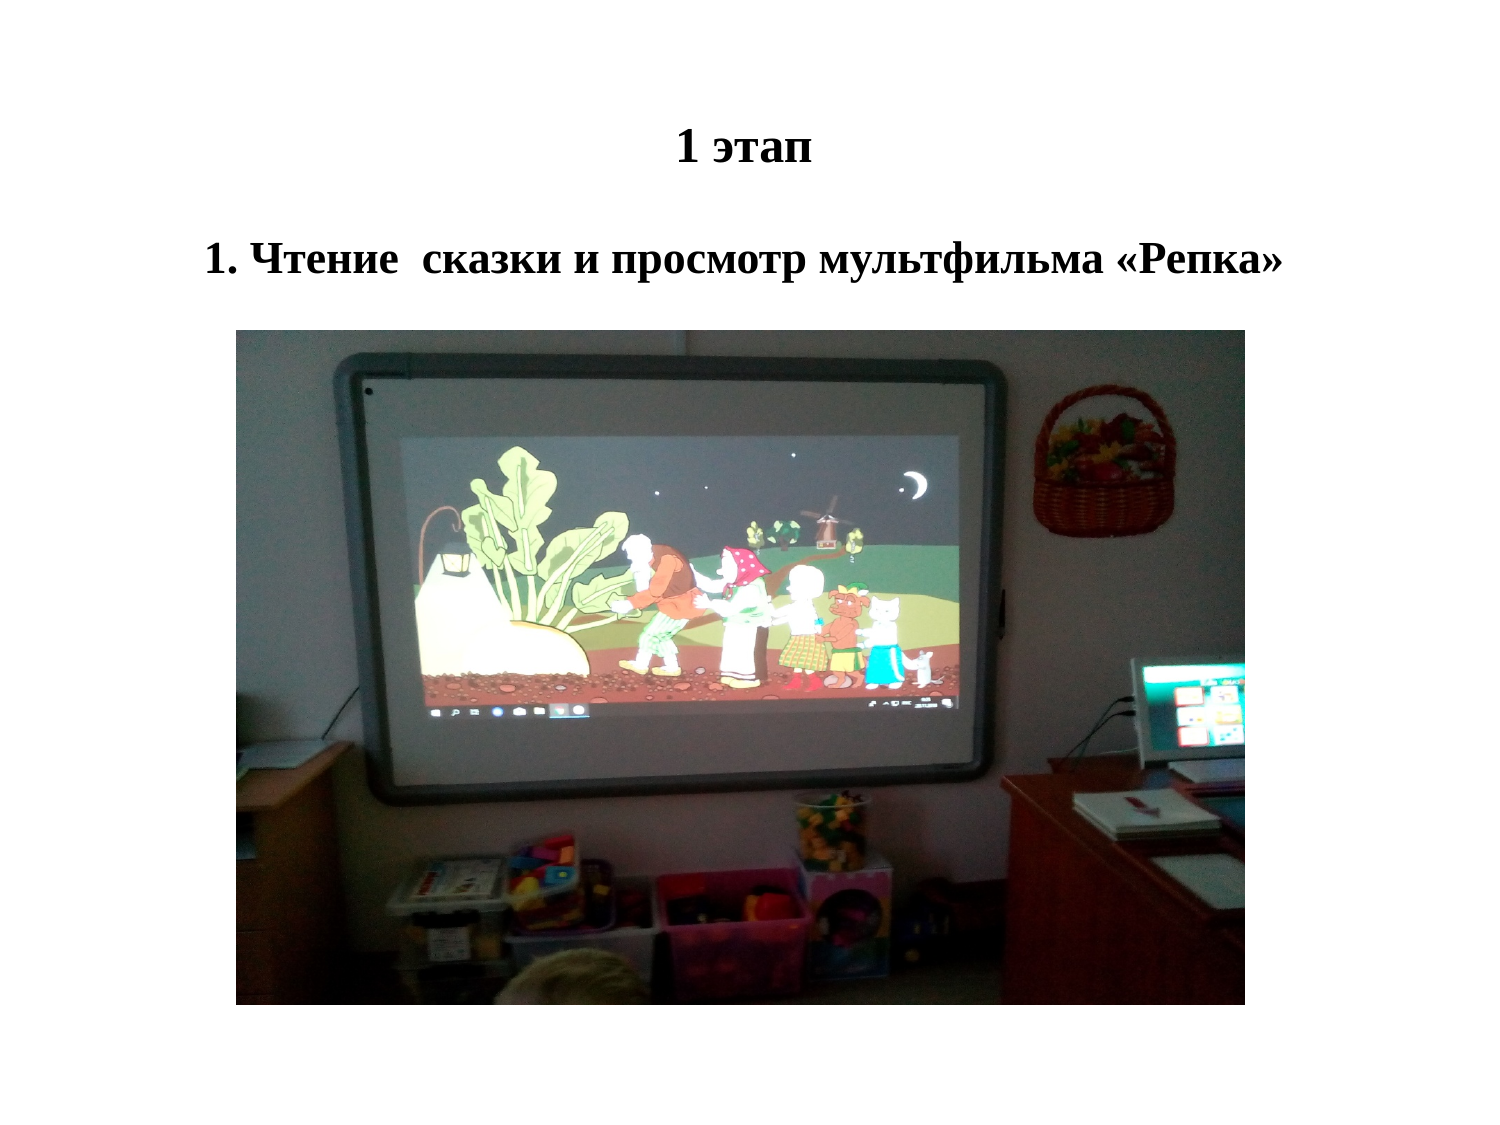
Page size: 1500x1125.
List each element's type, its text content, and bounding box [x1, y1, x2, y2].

picture [236, 330, 1245, 1005]
title 1 этап 1. Чтение сказки и просмотр мультфильма «Репка» [75, 45, 1425, 164]
